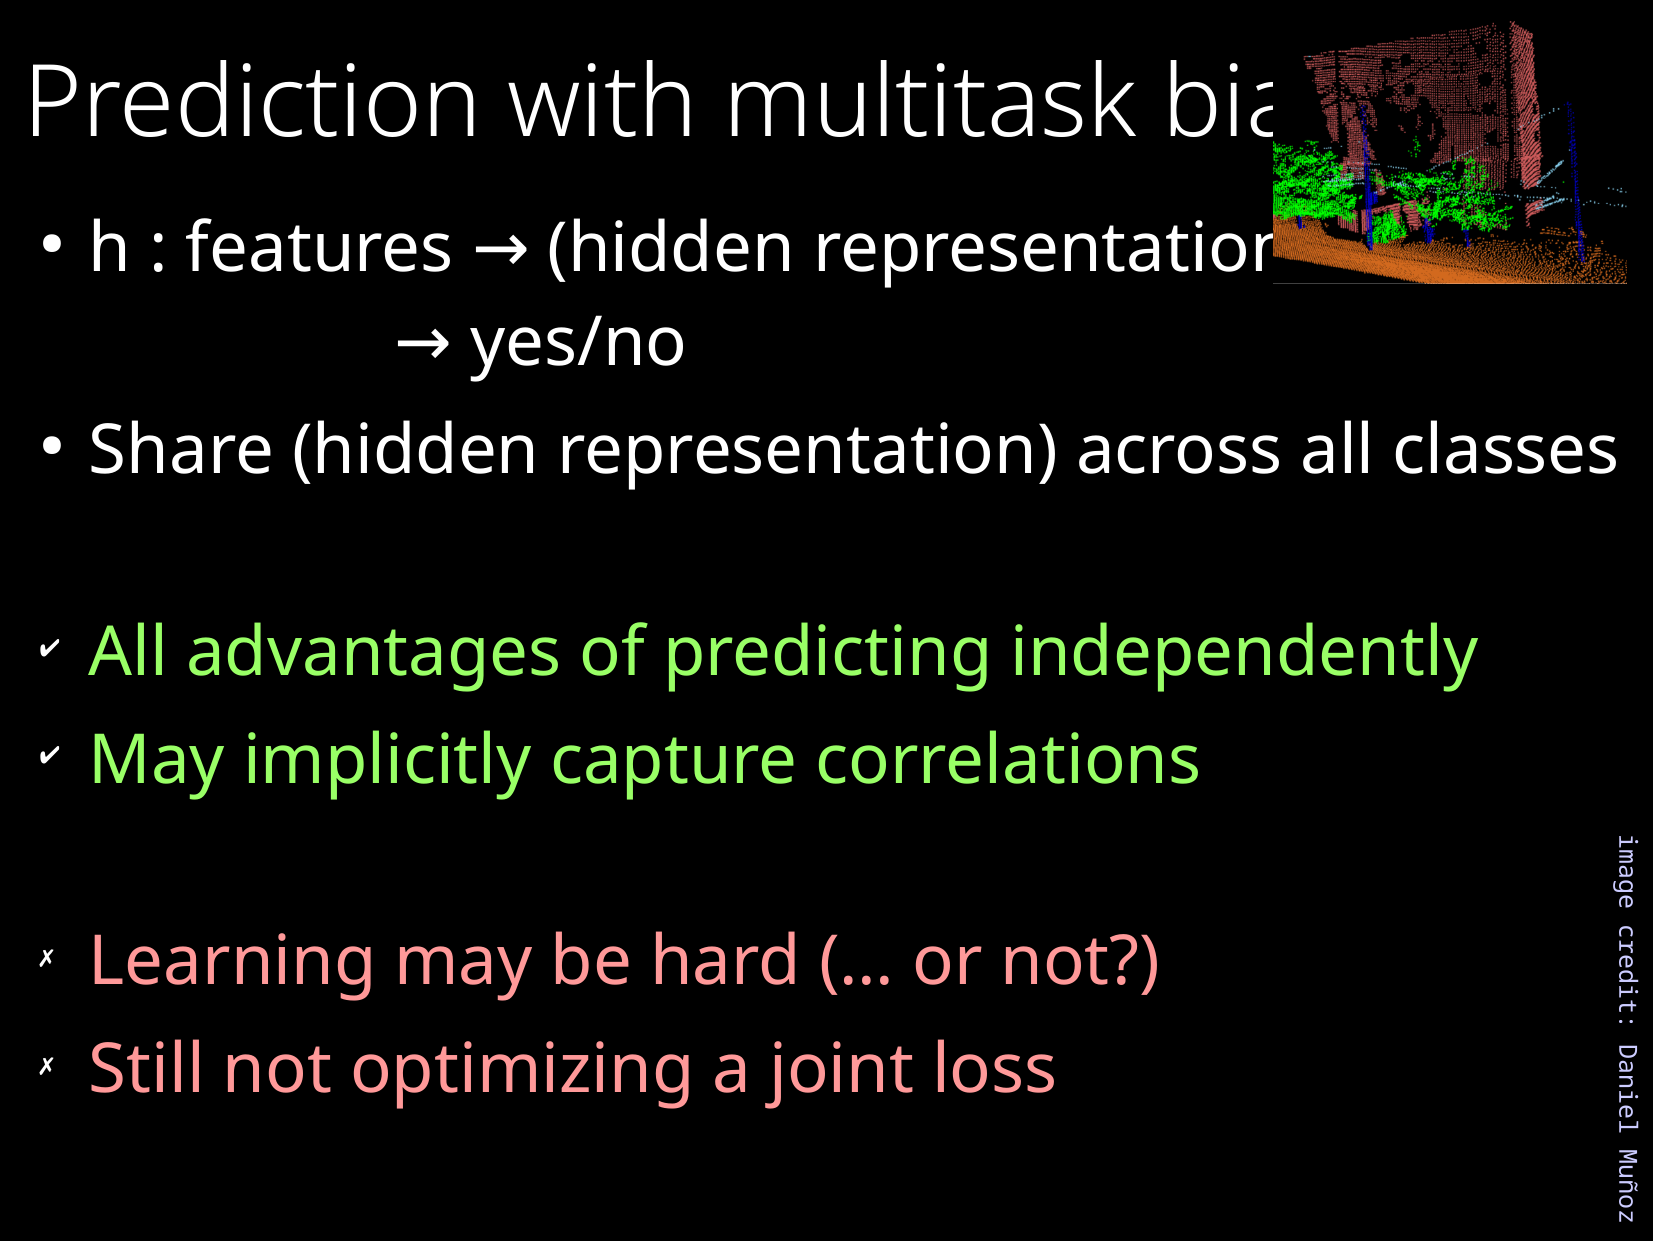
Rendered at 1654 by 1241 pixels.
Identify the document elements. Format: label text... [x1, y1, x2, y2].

picture [1273, 17, 1627, 284]
text_box image credit: Daniel Muñoz [1616, 834, 1647, 1225]
list h : features → (hidden representation) → yes/no Share (hidden representation) across all classes All advantages of predicting independently May implicitly capture correlations Learning may be hard (… or not?) Still not optimizing a joint loss [23, 198, 1630, 1215]
title Prediction with multitask bias [23, 25, 1273, 171]
